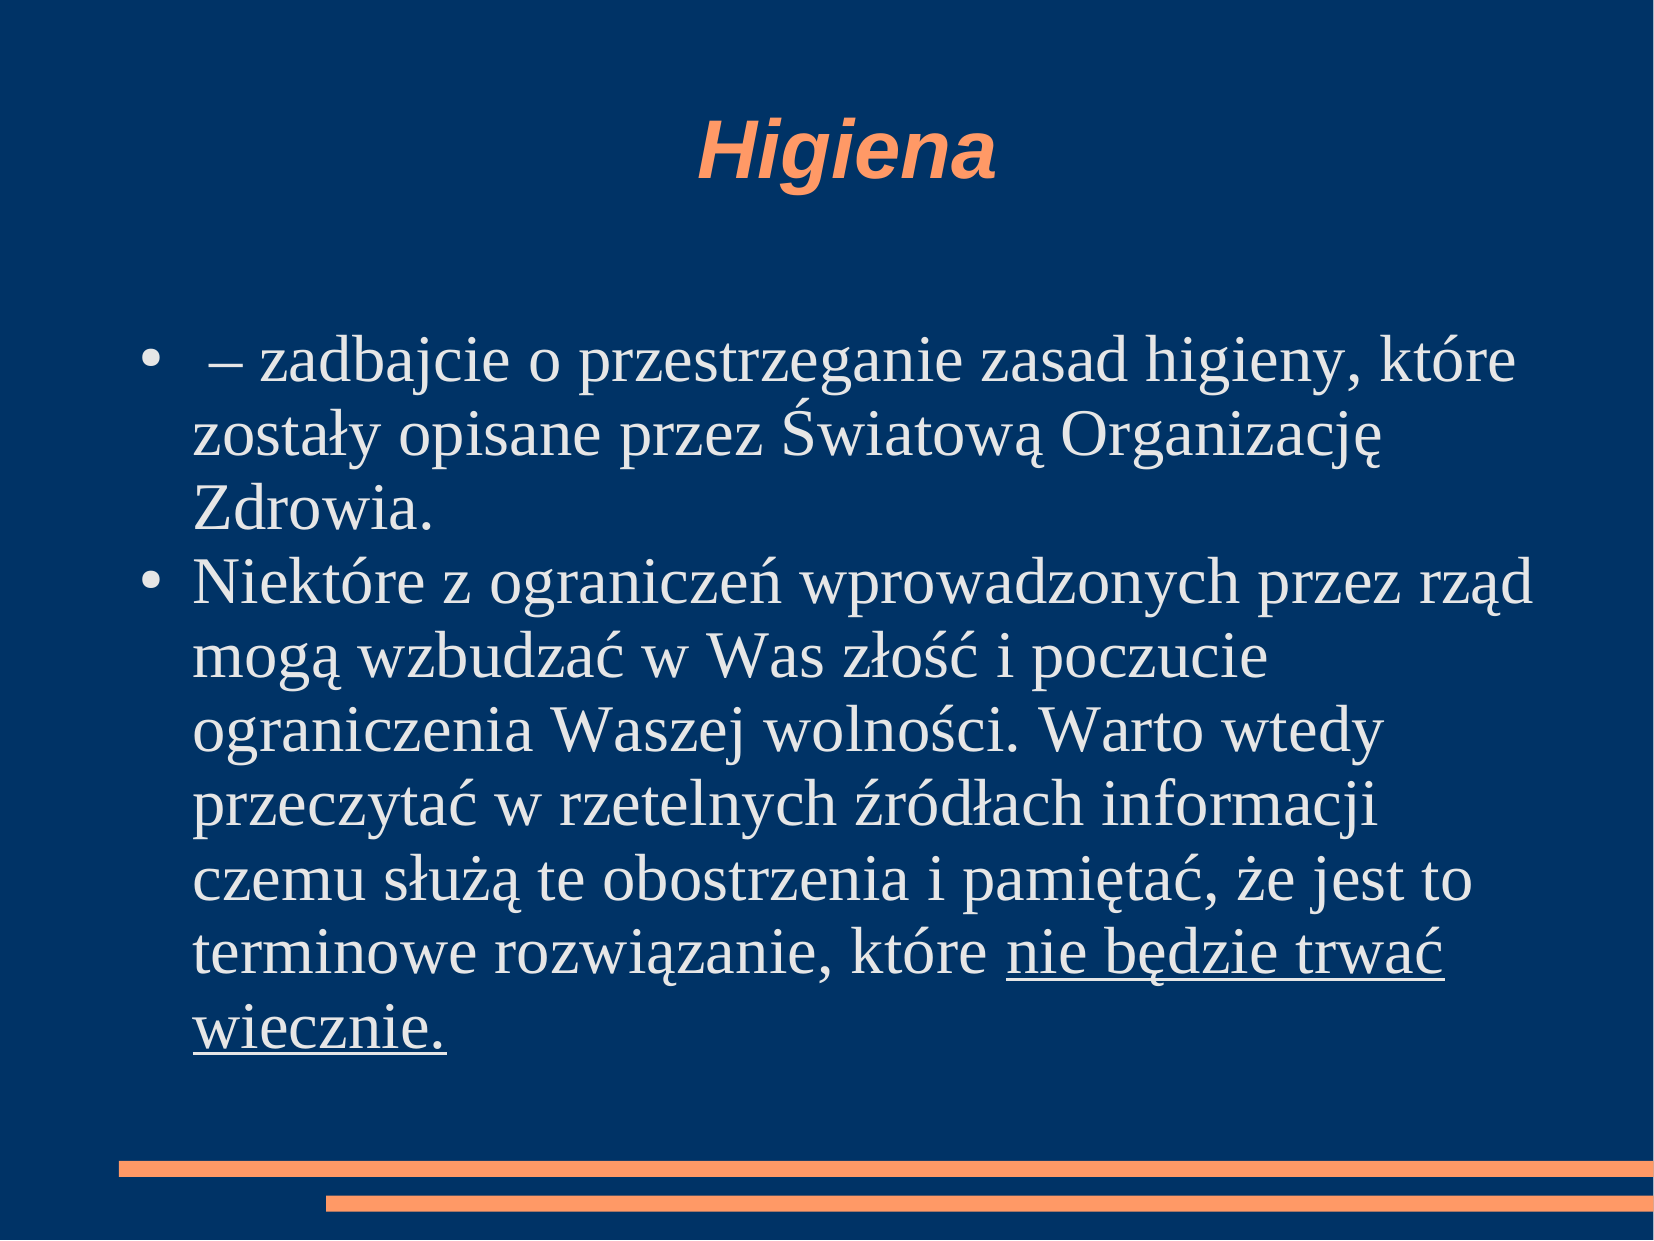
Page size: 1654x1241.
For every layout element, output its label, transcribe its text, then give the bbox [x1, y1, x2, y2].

list – zadbajcie o przestrzeganie zasad higieny, które zostały opisane przez Światową Organizację Zdrowia. Niektóre z ograniczeń wprowadzonych przez rząd mogą wzbudzać w Was złość i poczucie ograniczenia Waszej wolności. Warto wtedy przeczytać w rzetelnych źródłach informacji czemu służą te obostrzenia i pamiętać, że jest to terminowe rozwiązanie, które nie będzie trwać wiecznie. [121, 322, 1561, 1132]
title Higiena [121, 46, 1534, 254]
